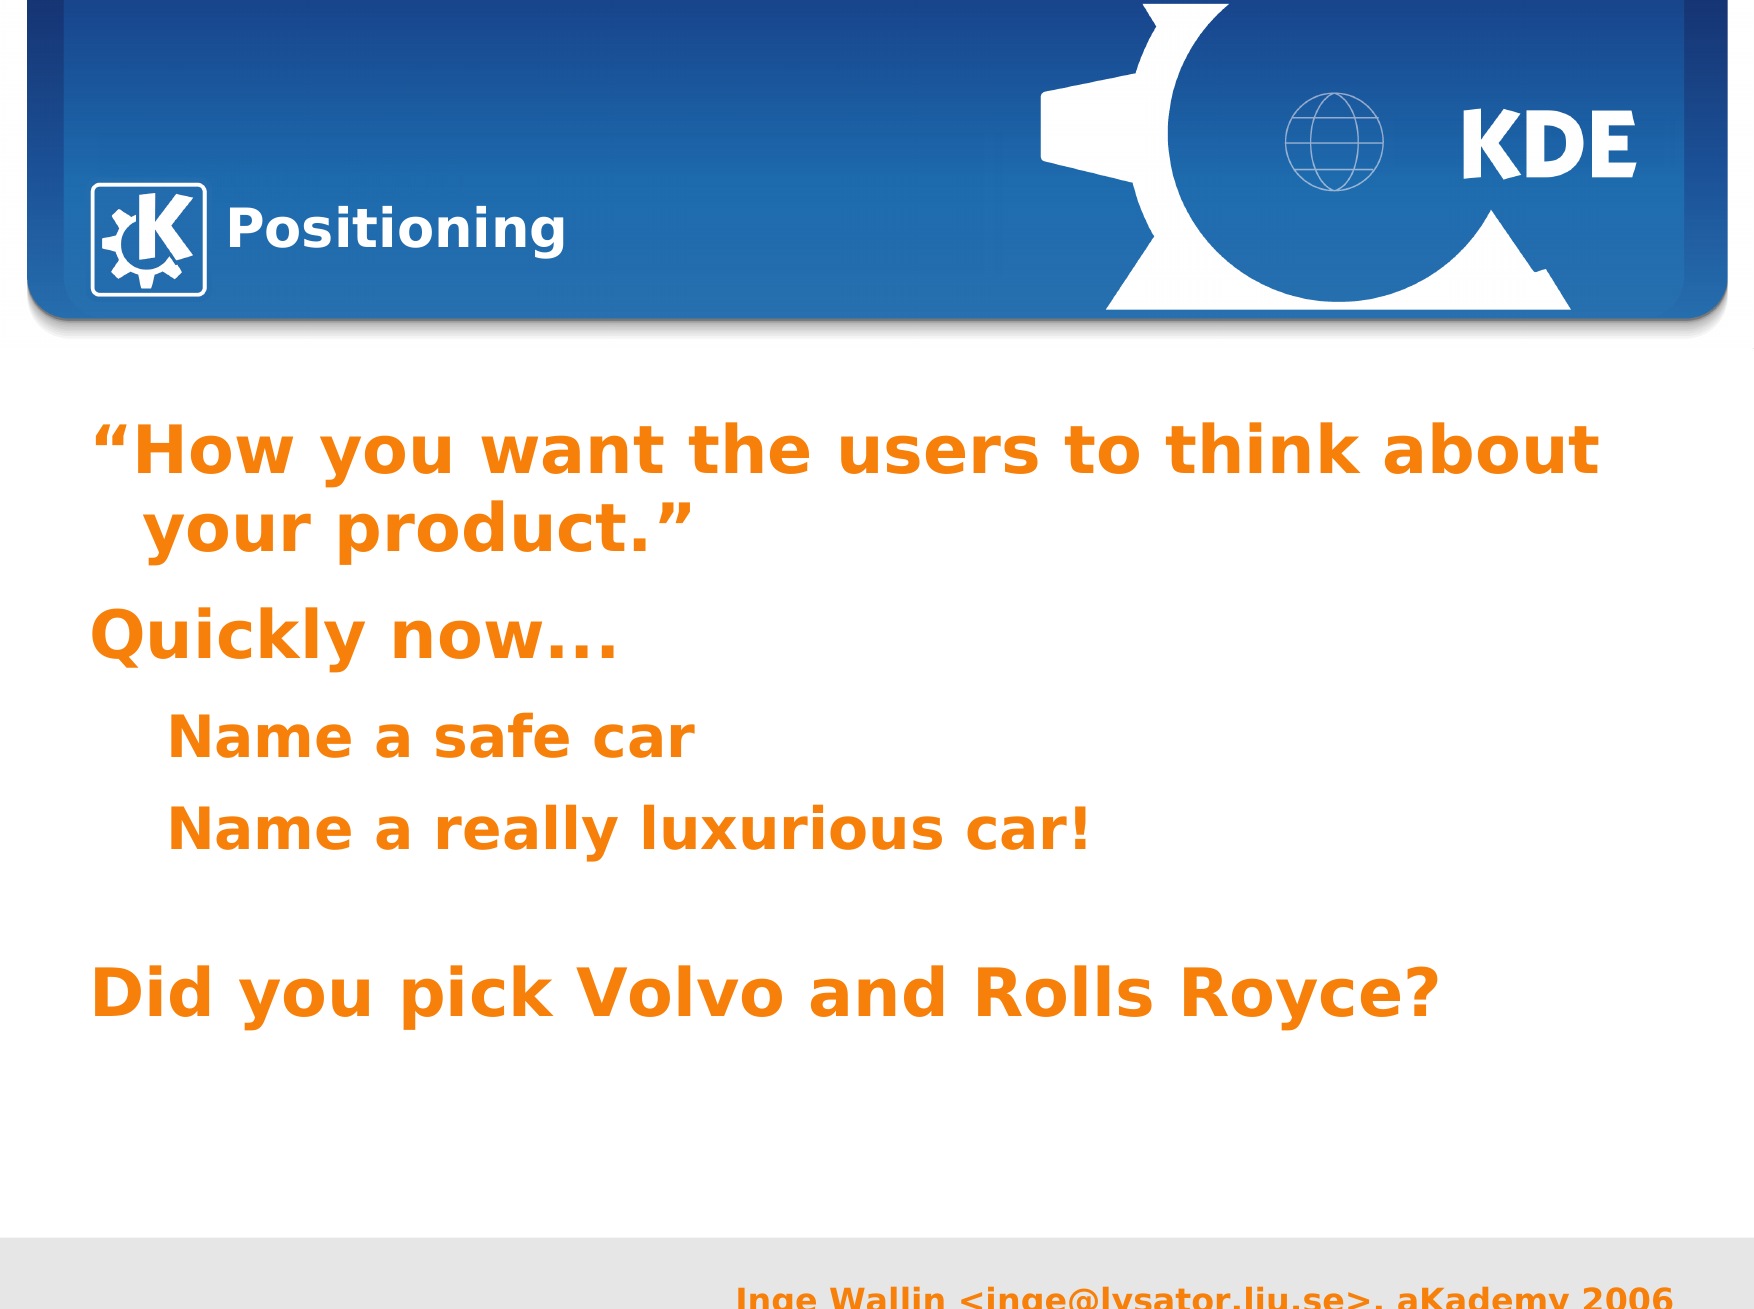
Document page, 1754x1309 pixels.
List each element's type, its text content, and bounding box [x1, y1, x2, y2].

title Positioning [225, 187, 1126, 271]
list “How you want the users to think about your product.” Quickly now... Name a safe car Name a really luxurious car! Did you pick Volvo and Rolls Royce? [71, 411, 1651, 1163]
picture [0, 0, 1754, 349]
